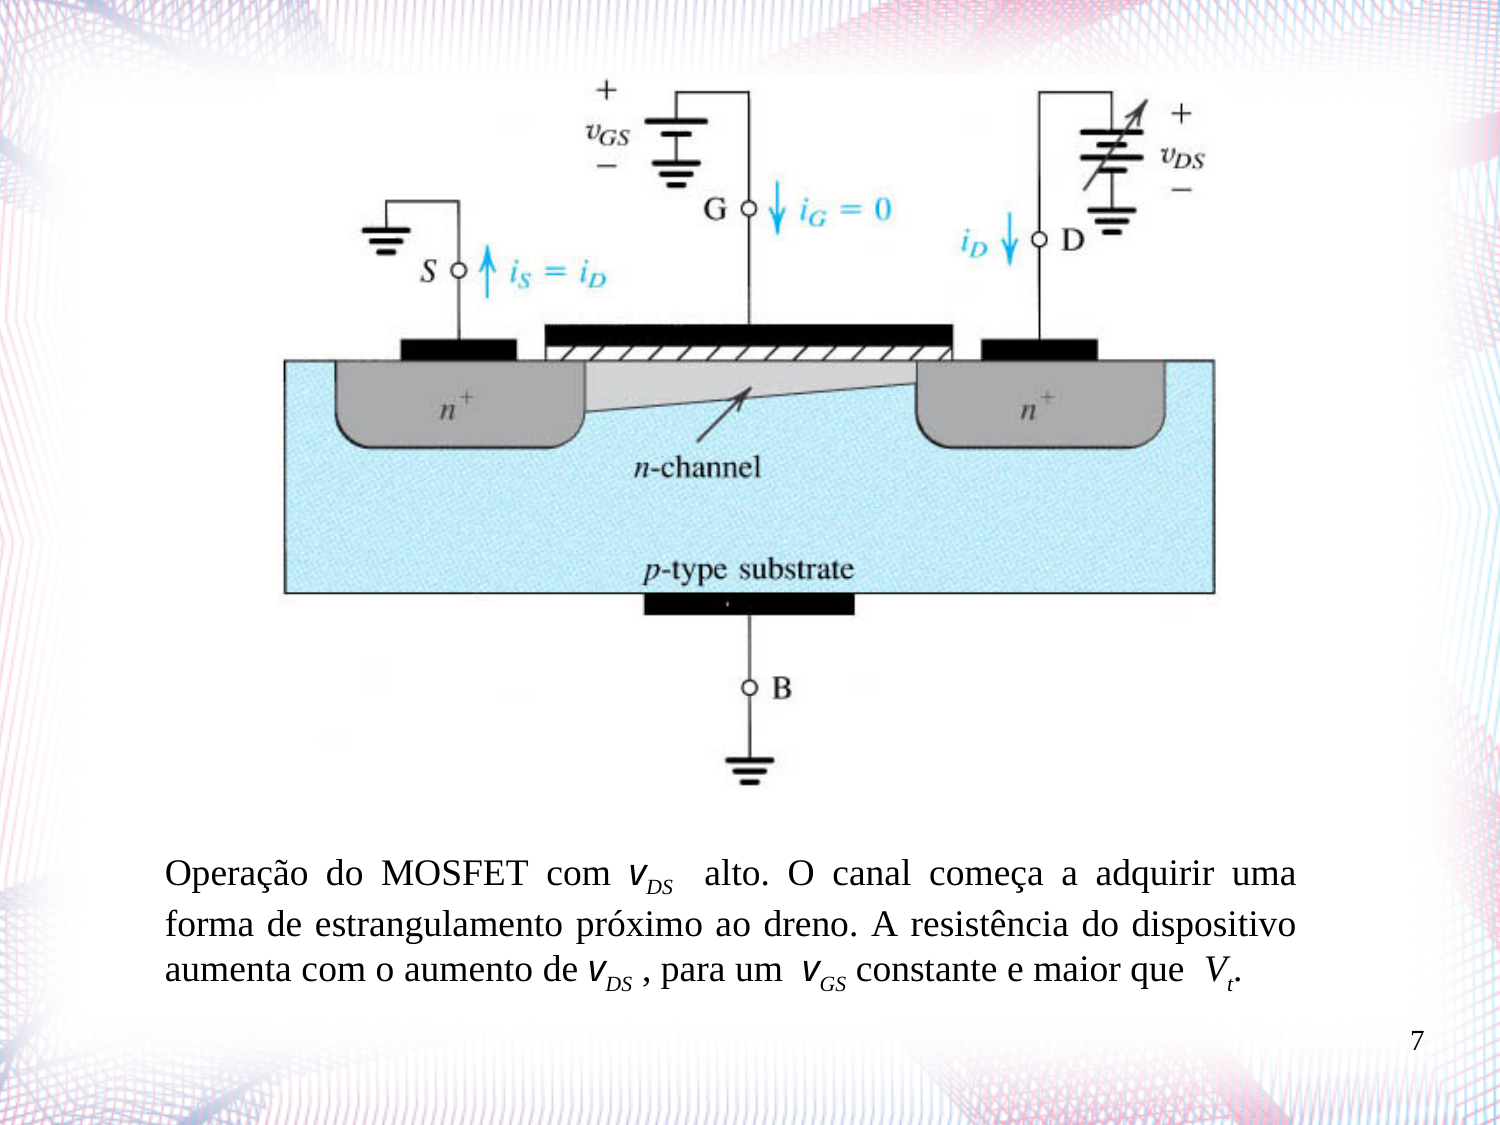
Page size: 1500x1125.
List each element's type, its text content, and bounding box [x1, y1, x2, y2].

picture [0, 0, 1500, 1125]
text_box Operação do MOSFET com vDS alto. O canal começa a adquirir uma forma de estrangulamento próximo ao dreno. A resistência do dispositivo aumenta com o aumento de vDS , para um vGS constante e maior que Vt. [149, 840, 1313, 1004]
